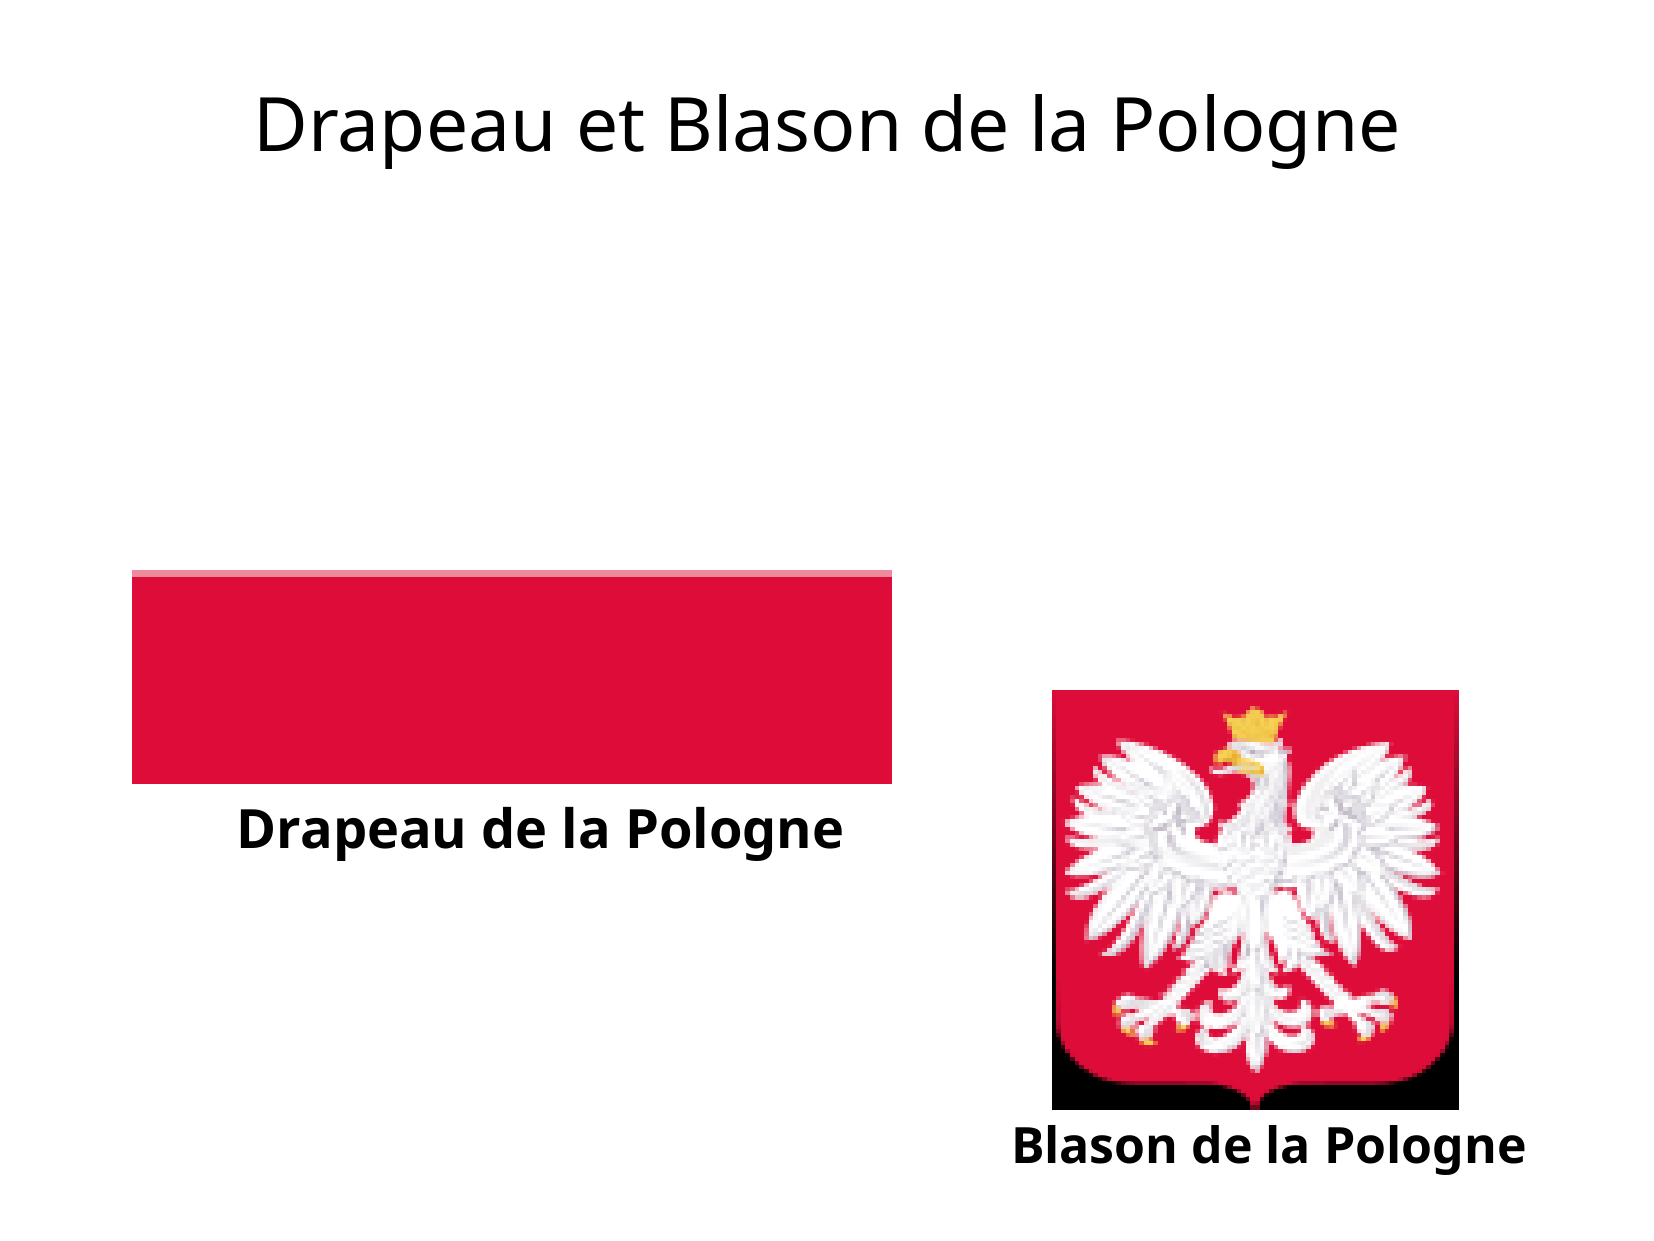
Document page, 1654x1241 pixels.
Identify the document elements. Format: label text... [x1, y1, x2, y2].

title Drapeau et Blason de la Pologne [121, 19, 1534, 227]
picture [132, 364, 892, 784]
picture [1052, 690, 1459, 1102]
text_box Blason de la Pologne [996, 1102, 1624, 1241]
text_box Drapeau de la Pologne [221, 783, 992, 875]
